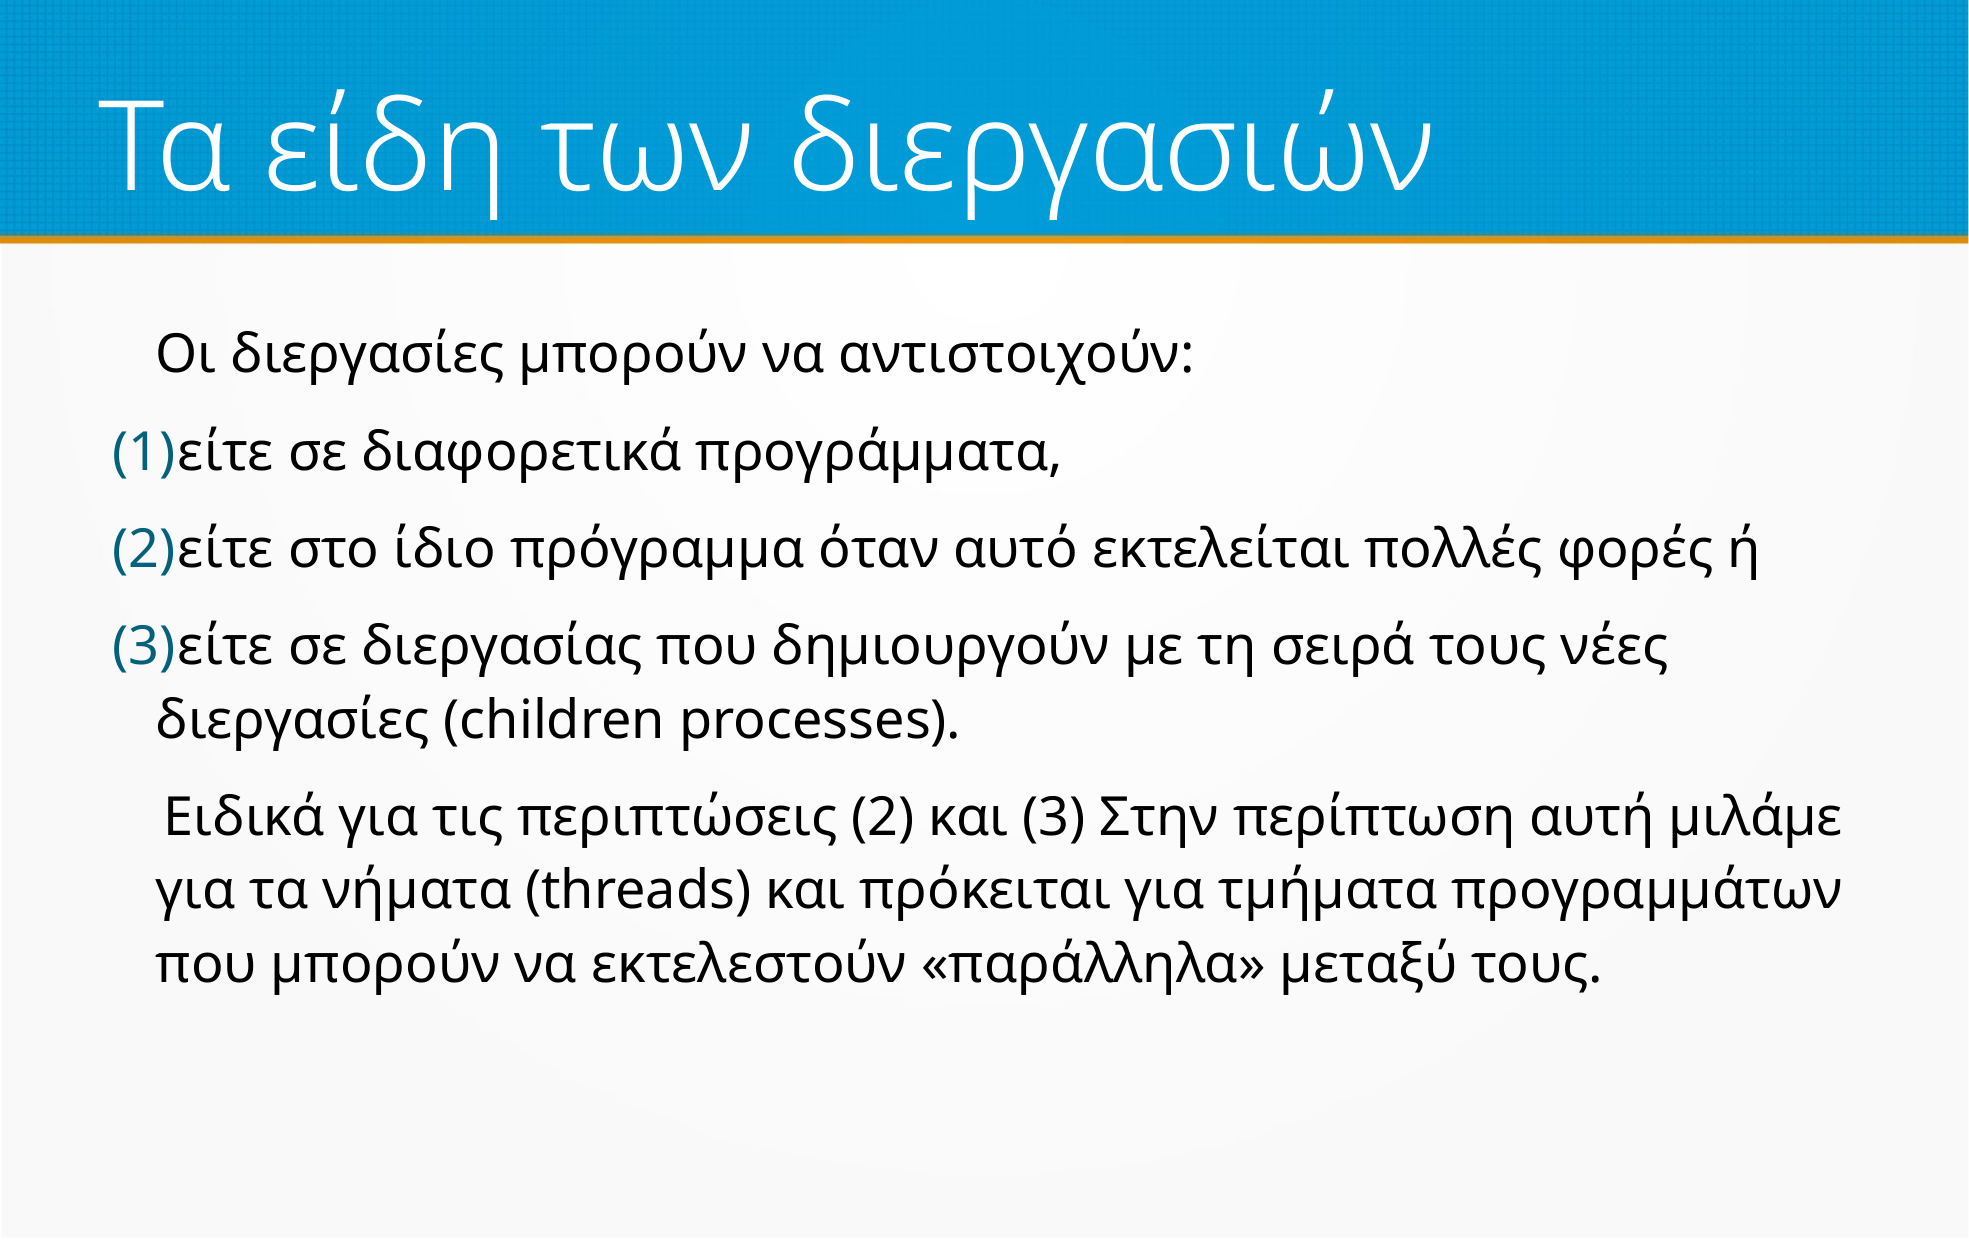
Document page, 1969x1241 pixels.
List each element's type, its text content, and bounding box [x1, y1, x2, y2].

list Οι διεργασίες μπορούν να αντιστοιχούν: είτε σε διαφορετικά προγράμματα, είτε στο ίδιο πρόγραμμα όταν αυτό εκτελείται πολλές φορές ή είτε σε διεργασίας που δημιουργούν με τη σειρά τους νέες διεργασίες (children processes). Ειδικά για τις περιπτώσεις (2) και (3) Στην περίπτωση αυτή μιλάμε για τα νήματα (threads) και πρόκειται για τμήματα προγραμμάτων που μπορούν να εκτελεστούν «παράλληλα» μεταξύ τους. [98, 315, 1861, 1081]
title Τα είδη των διεργασιών [98, 19, 1870, 227]
picture [0, 233, 1969, 1241]
